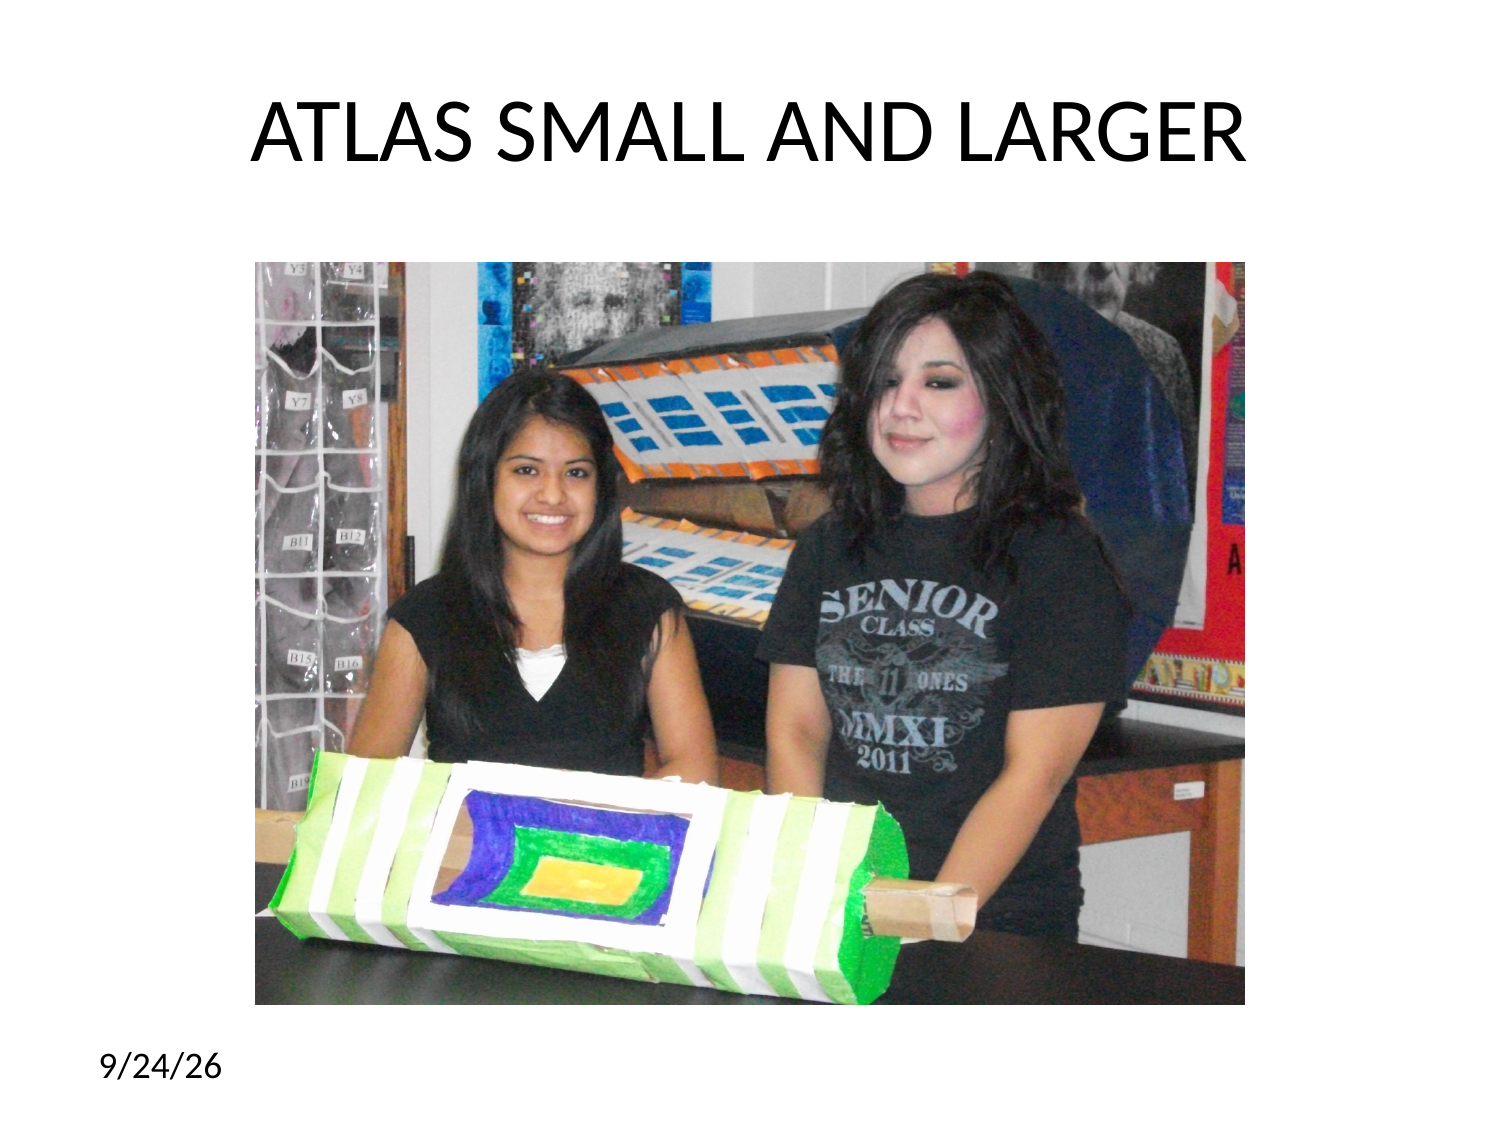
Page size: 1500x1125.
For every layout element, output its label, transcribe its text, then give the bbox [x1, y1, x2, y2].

title ATLAS SMALL AND LARGER [75, 45, 1425, 233]
picture [255, 262, 1245, 1005]
